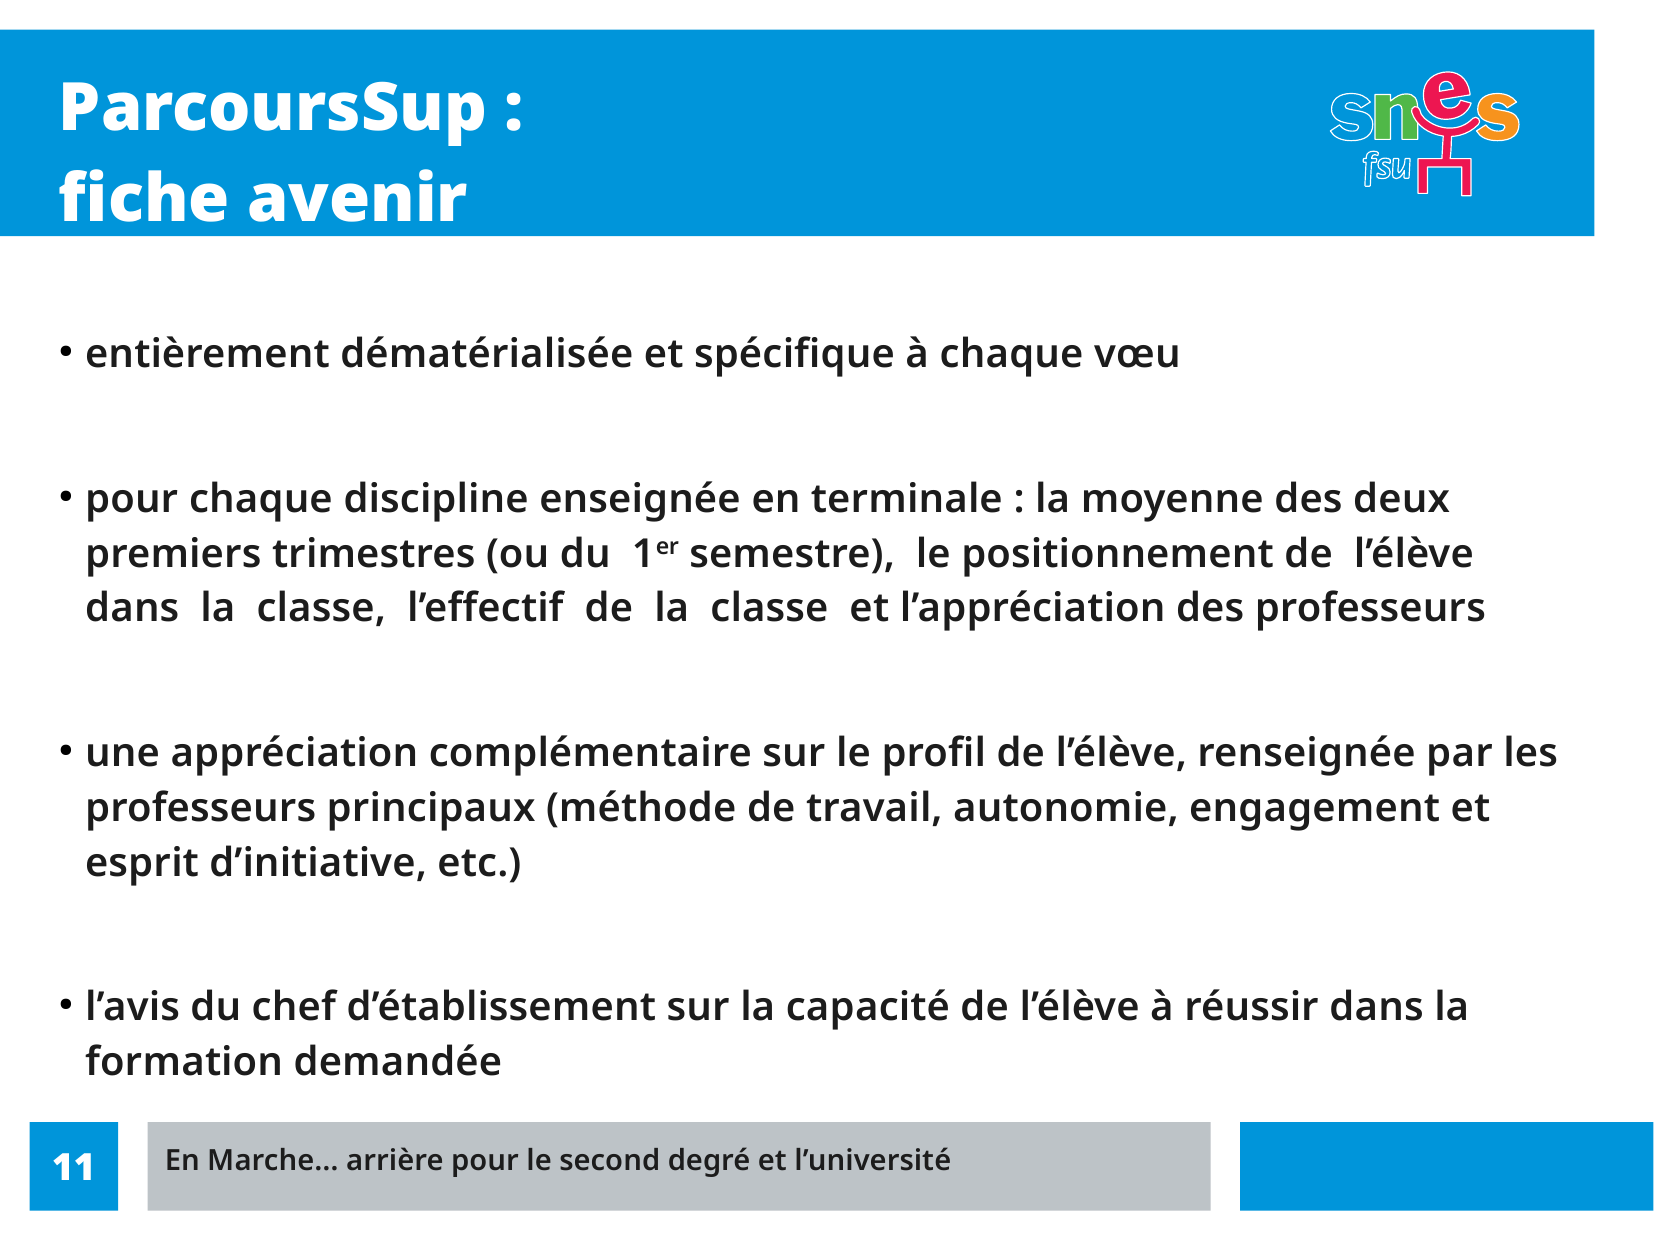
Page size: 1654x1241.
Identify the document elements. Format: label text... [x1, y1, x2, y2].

title ParcoursSup : fiche avenir [59, 59, 1595, 207]
list En Marche… arrière pour le second degré et l’université [164, 1139, 1183, 1217]
list entièrement dématérialisée et spécifique à chaque vœu pour chaque discipline enseignée en terminale : la moyenne des deux premiers trimestres (ou du 1er semestre), le positionnement de l’élève dans la classe, l’effectif de la classe et l’appréciation des professeurs une appréciation complémentaire sur le profil de l’élève, renseignée par les professeurs principaux (méthode de travail, autonomie, engagement et esprit d’initiative, etc.) l’avis du chef d’établissement sur la capacité de l’élève à réussir dans la formation demandée [59, 324, 1565, 1093]
